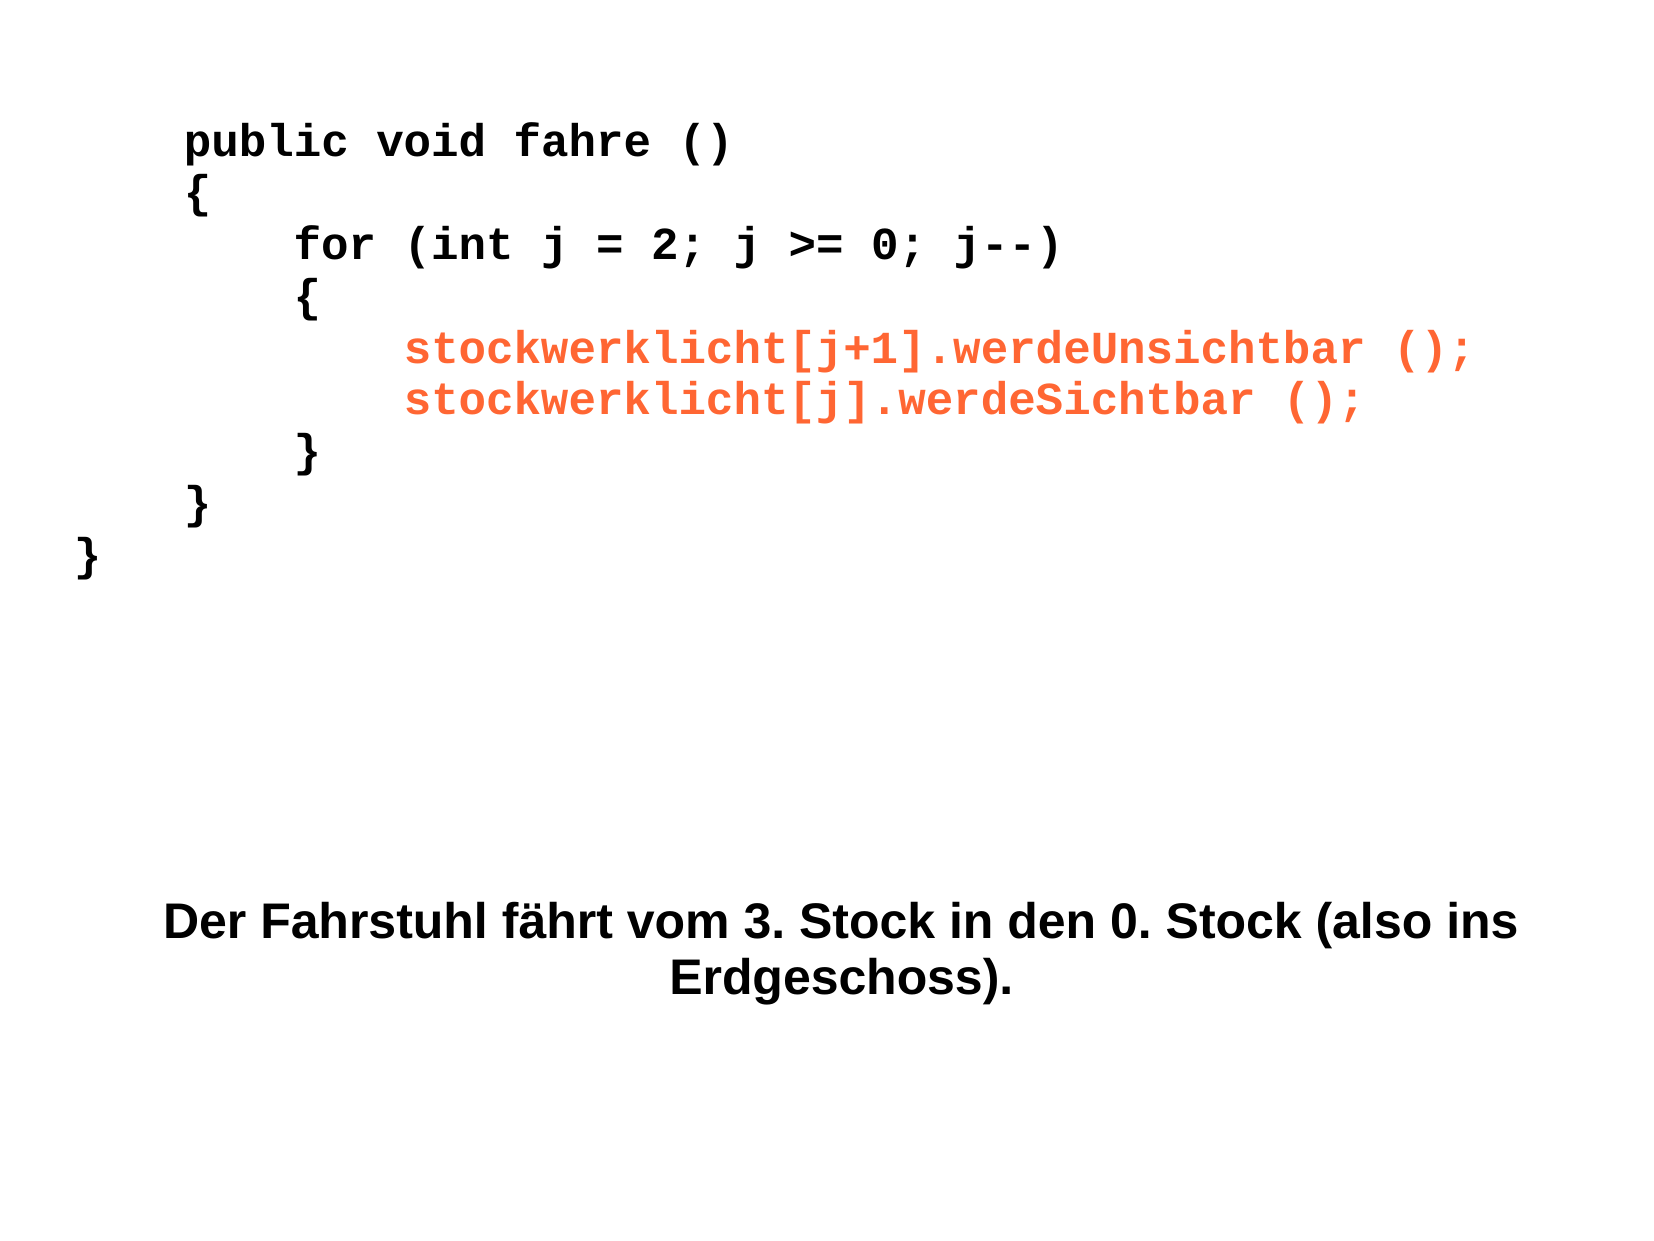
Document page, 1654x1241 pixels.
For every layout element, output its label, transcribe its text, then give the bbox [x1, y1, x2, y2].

text_box public void fahre () { for (int j = 2; j >= 0; j--) { stockwerklicht[j+1].werdeUnsichtbar (); stockwerklicht[j].werdeSichtbar (); } } } [59, 59, 1625, 857]
text_box Der Fahrstuhl fährt vom 3. Stock in den 0. Stock (also ins Erdgeschoss). [59, 885, 1625, 1211]
